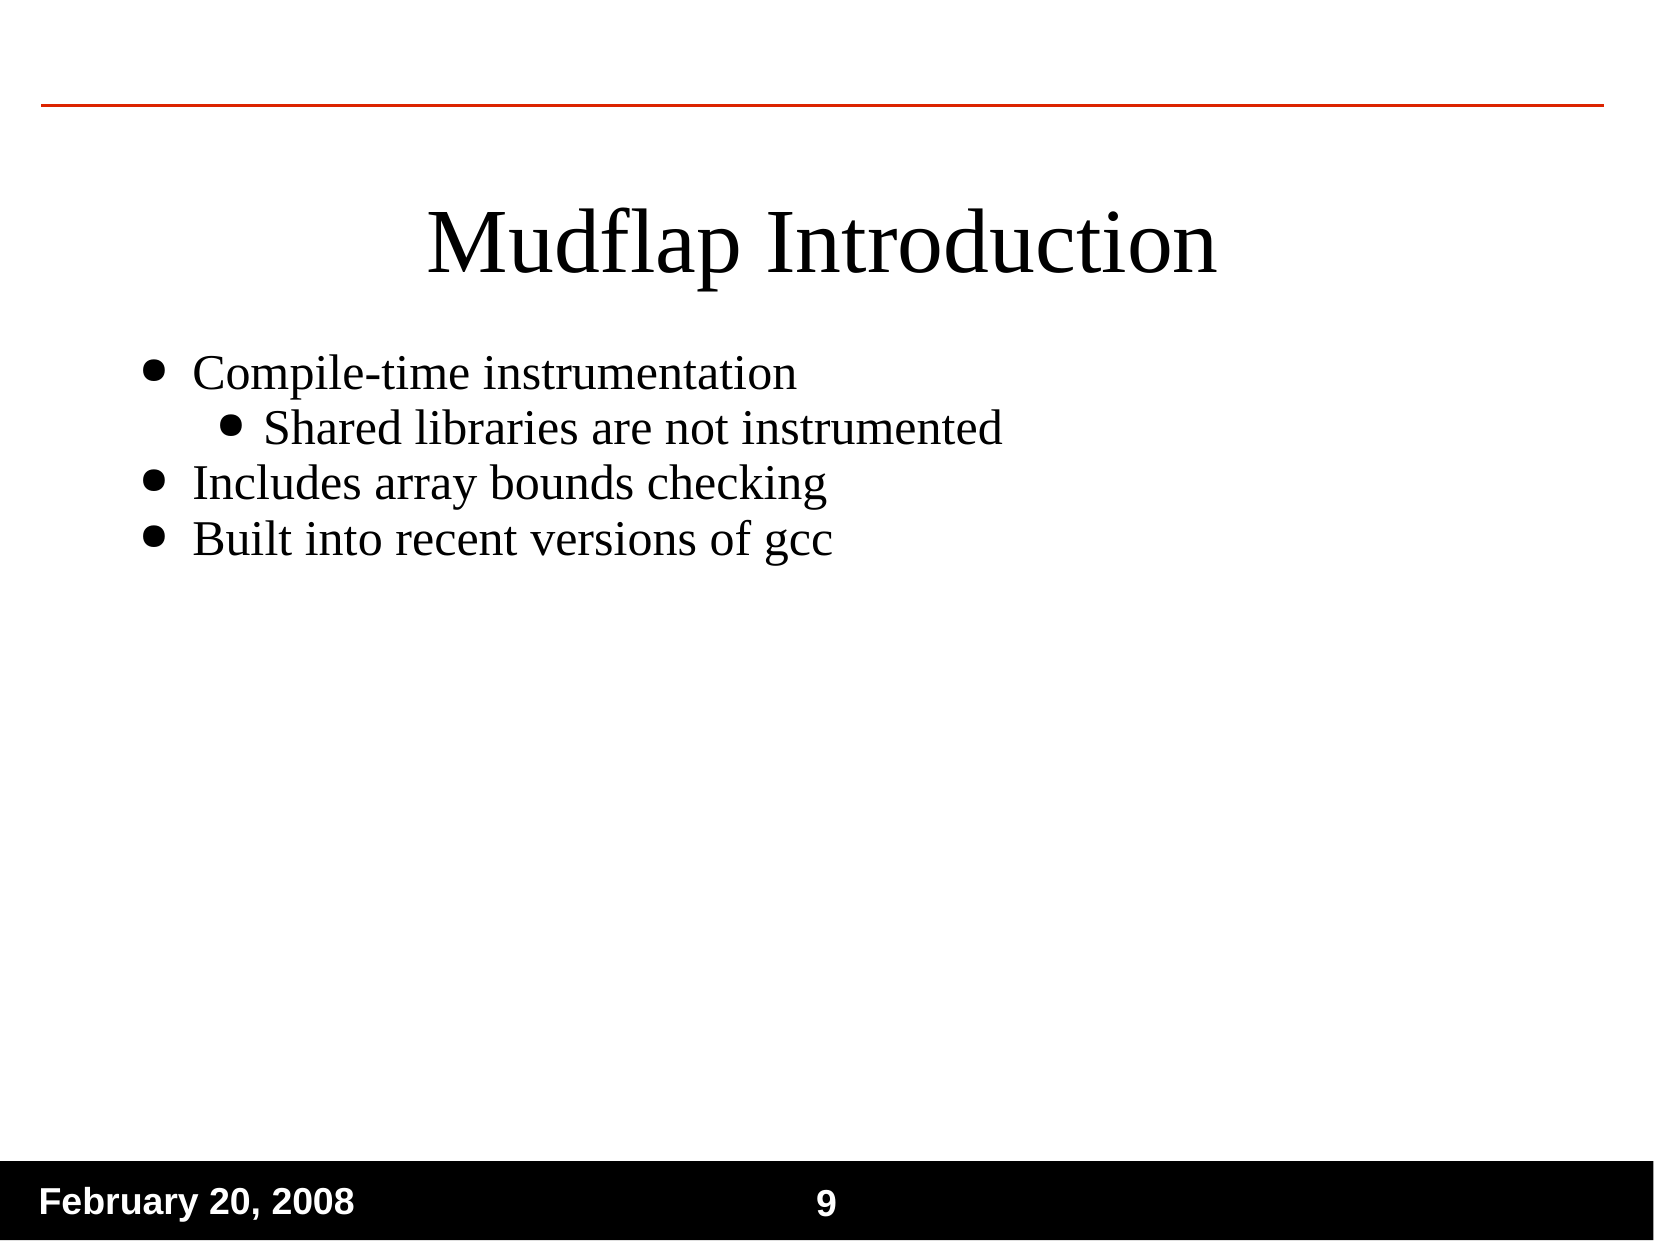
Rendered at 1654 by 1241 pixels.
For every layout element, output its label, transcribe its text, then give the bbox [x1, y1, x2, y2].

title Mudflap Introduction [117, 137, 1530, 346]
list Compile-time instrumentation Shared libraries are not instrumented Includes array bounds checking Built into recent versions of gcc [121, 344, 1534, 1127]
